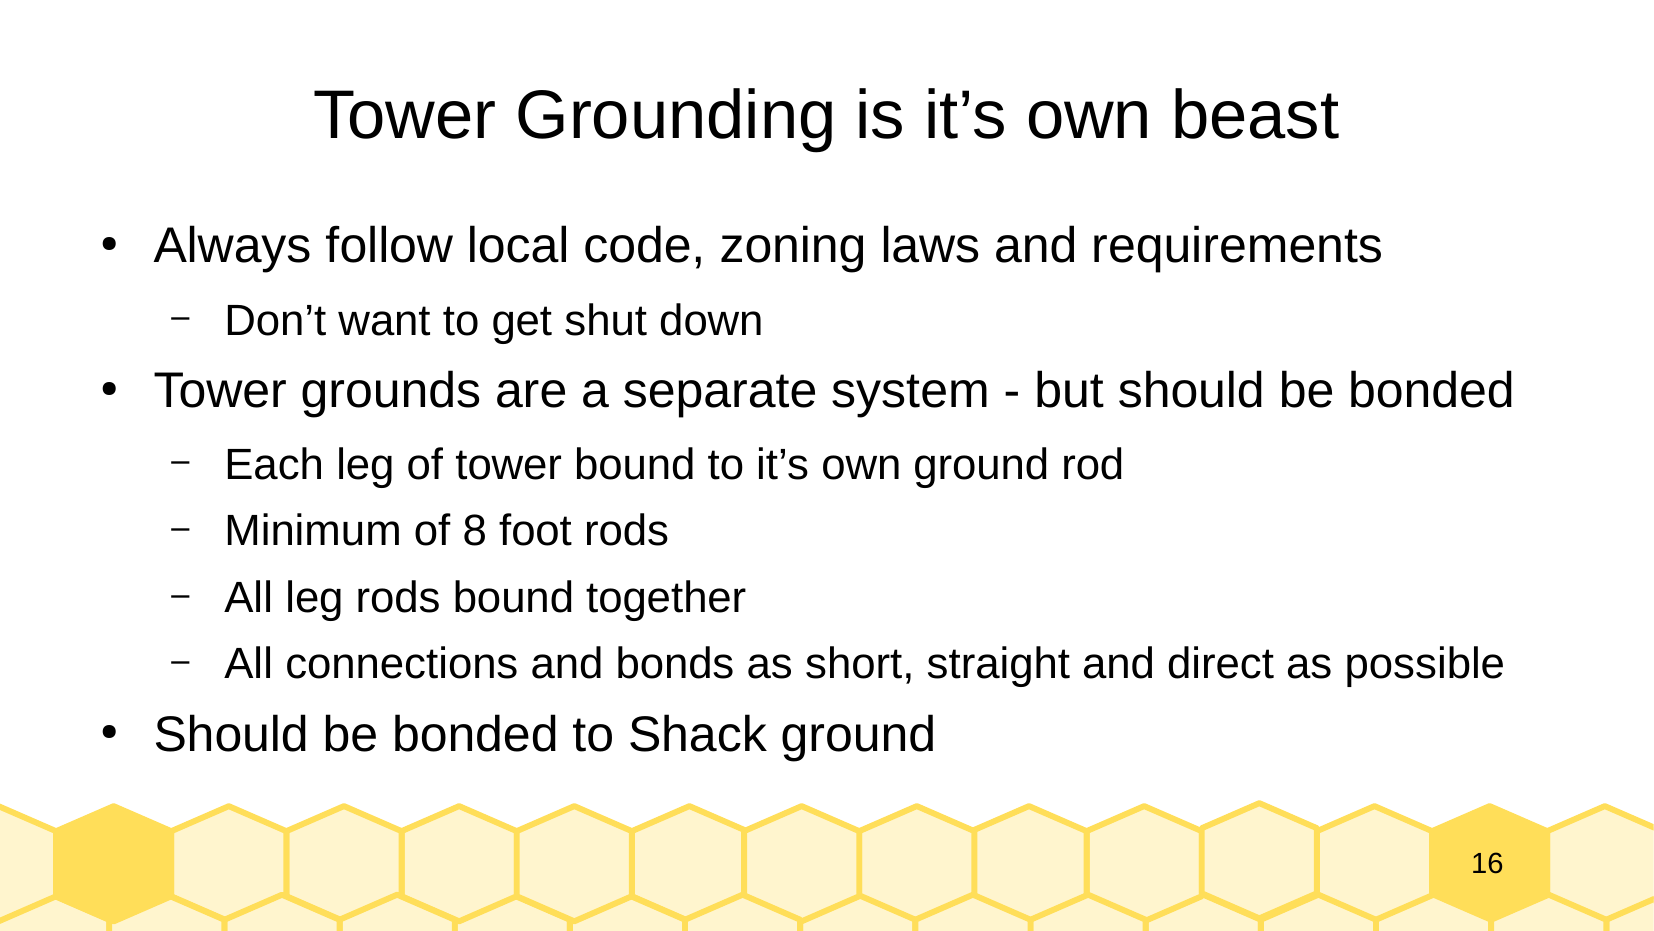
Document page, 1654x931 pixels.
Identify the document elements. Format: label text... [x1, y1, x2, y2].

title Tower Grounding is it’s own beast [82, 37, 1571, 193]
list Always follow local code, zoning laws and requirements Don’t want to get shut down Tower grounds are a separate system - but should be bonded Each leg of tower bound to it’s own ground rod Minimum of 8 foot rods All leg rods bound together All connections and bonds as short, straight and direct as possible Should be bonded to Shack ground [82, 217, 1571, 826]
